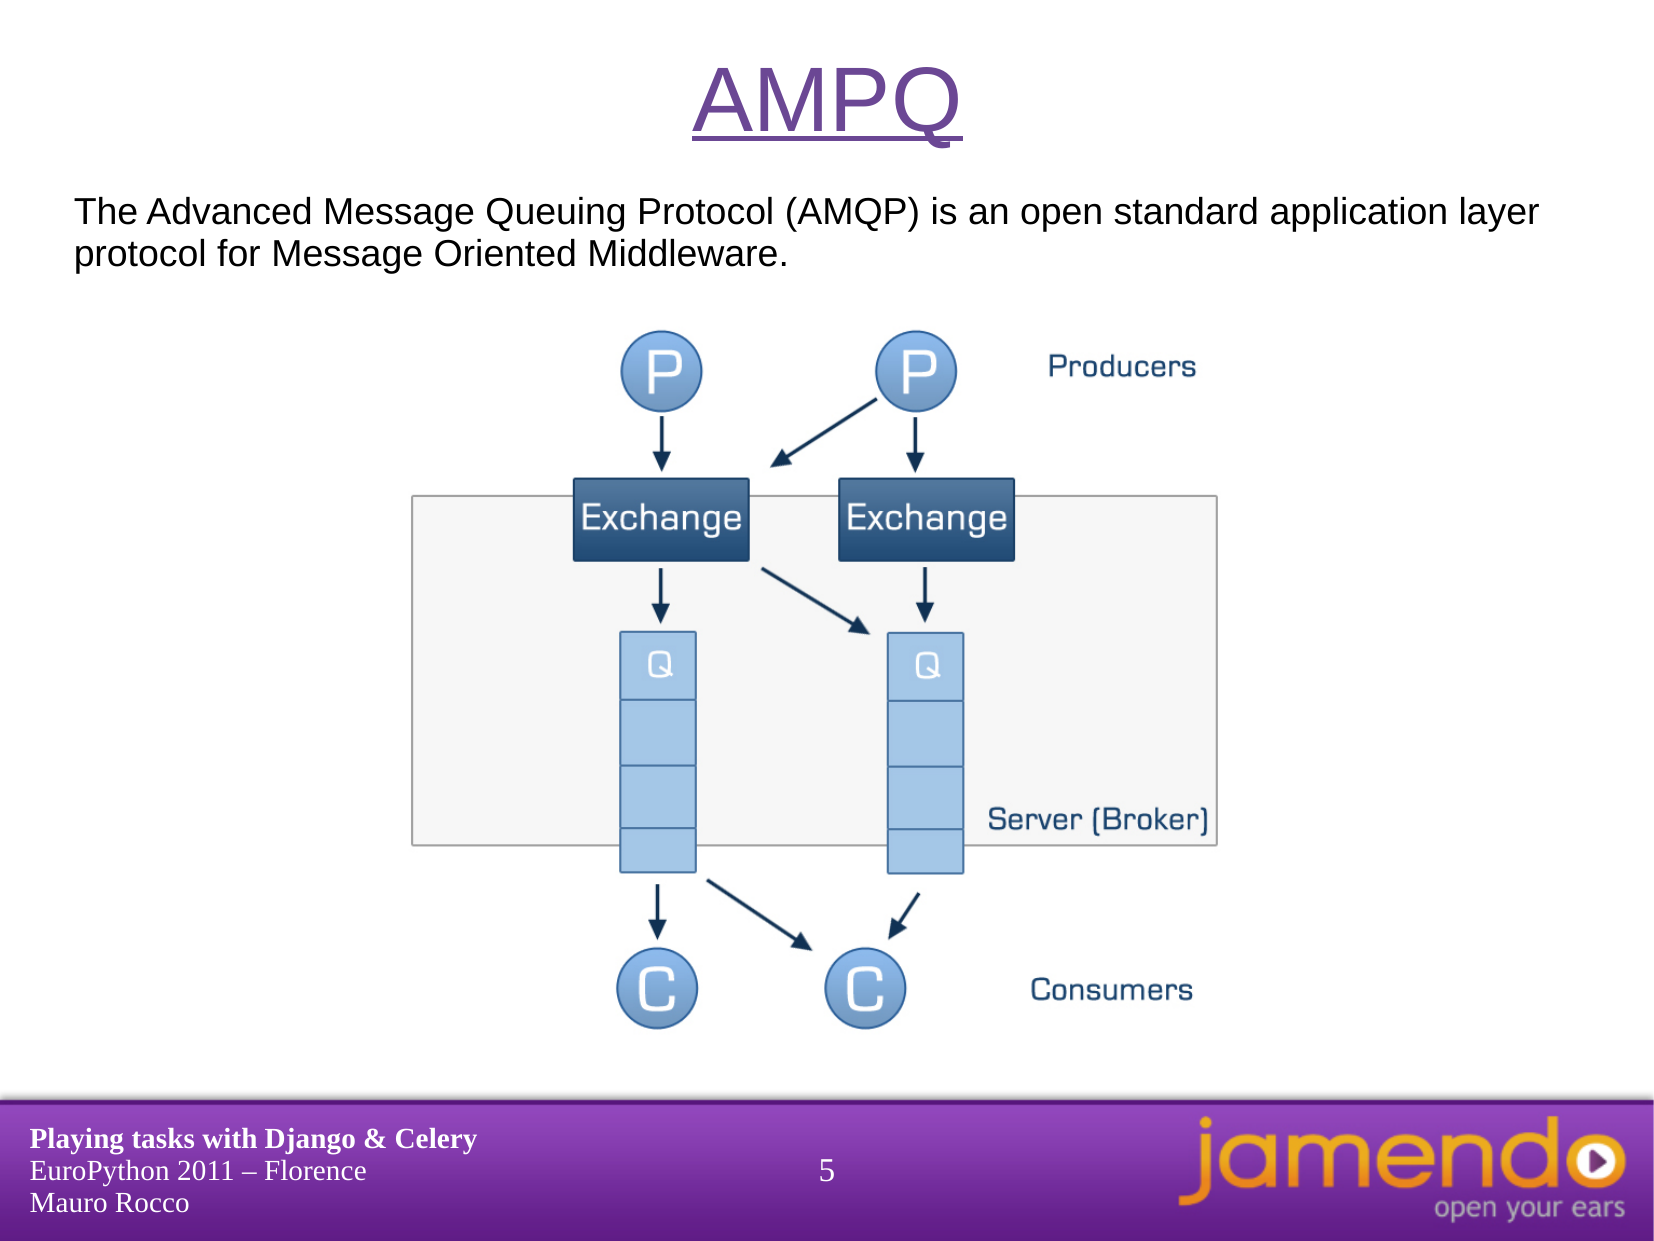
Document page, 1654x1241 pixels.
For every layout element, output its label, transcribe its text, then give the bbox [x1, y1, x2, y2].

title AMPQ [83, 25, 1572, 174]
picture [0, 0, 1654, 1241]
text_box The Advanced Message Queuing Protocol (AMQP) is an open standard application layer protocol for Message Oriented Middleware. [59, 183, 1595, 290]
